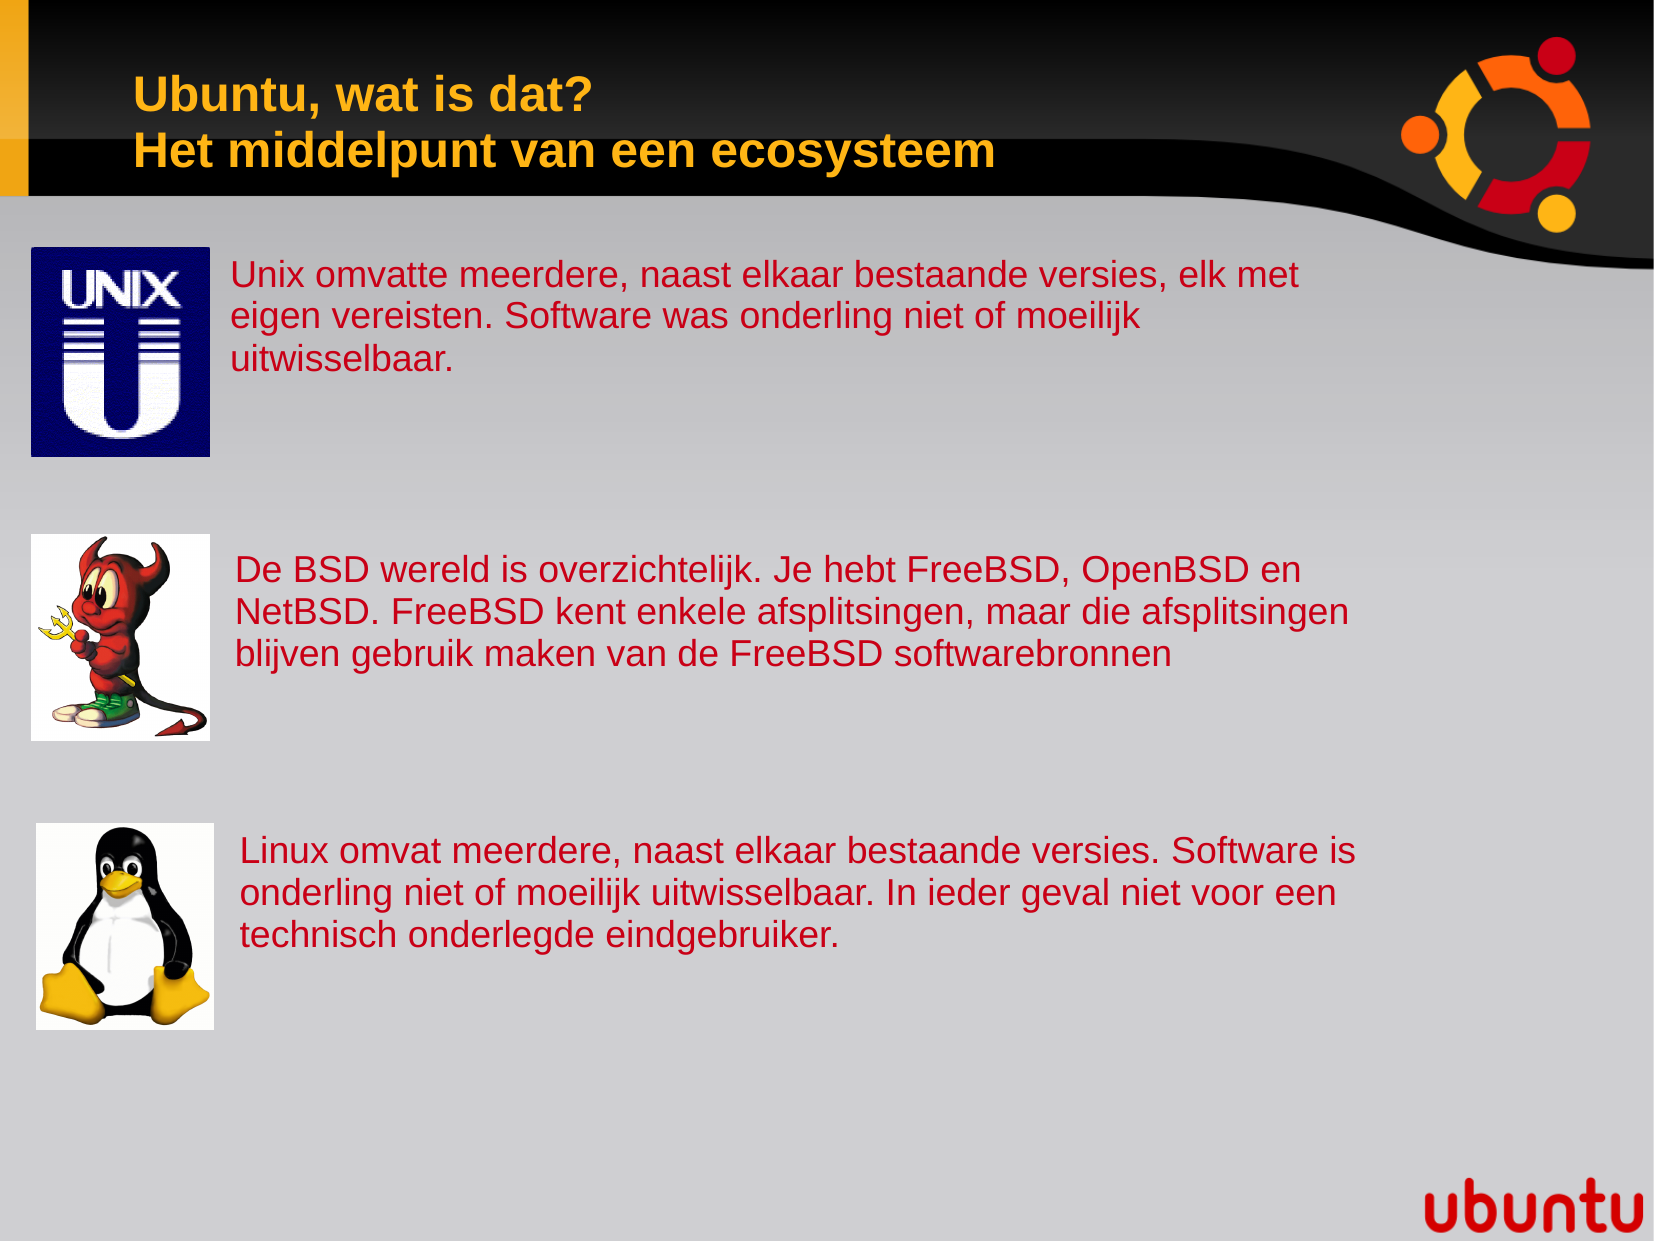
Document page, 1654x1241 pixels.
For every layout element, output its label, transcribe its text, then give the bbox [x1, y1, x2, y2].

text_box Ubuntu, wat is dat? Het middelpunt van een ecosysteem [118, 59, 1294, 188]
text_box Unix omvatte meerdere, naast elkaar bestaande versies, elk met eigen vereisten. Software was onderling niet of moeilijk uitwisselbaar. [215, 245, 1363, 387]
picture [0, 0, 1654, 1241]
text_box De BSD wereld is overzichtelijk. Je hebt FreeBSD, OpenBSD en NetBSD. FreeBSD kent enkele afsplitsingen, maar die afsplitsingen blijven gebruik maken van de FreeBSD softwarebronnen [220, 541, 1395, 683]
text_box Linux omvat meerdere, naast elkaar bestaande versies. Software is onderling niet of moeilijk uitwisselbaar. In ieder geval niet voor een technisch onderlegde eindgebruiker. [224, 821, 1416, 963]
